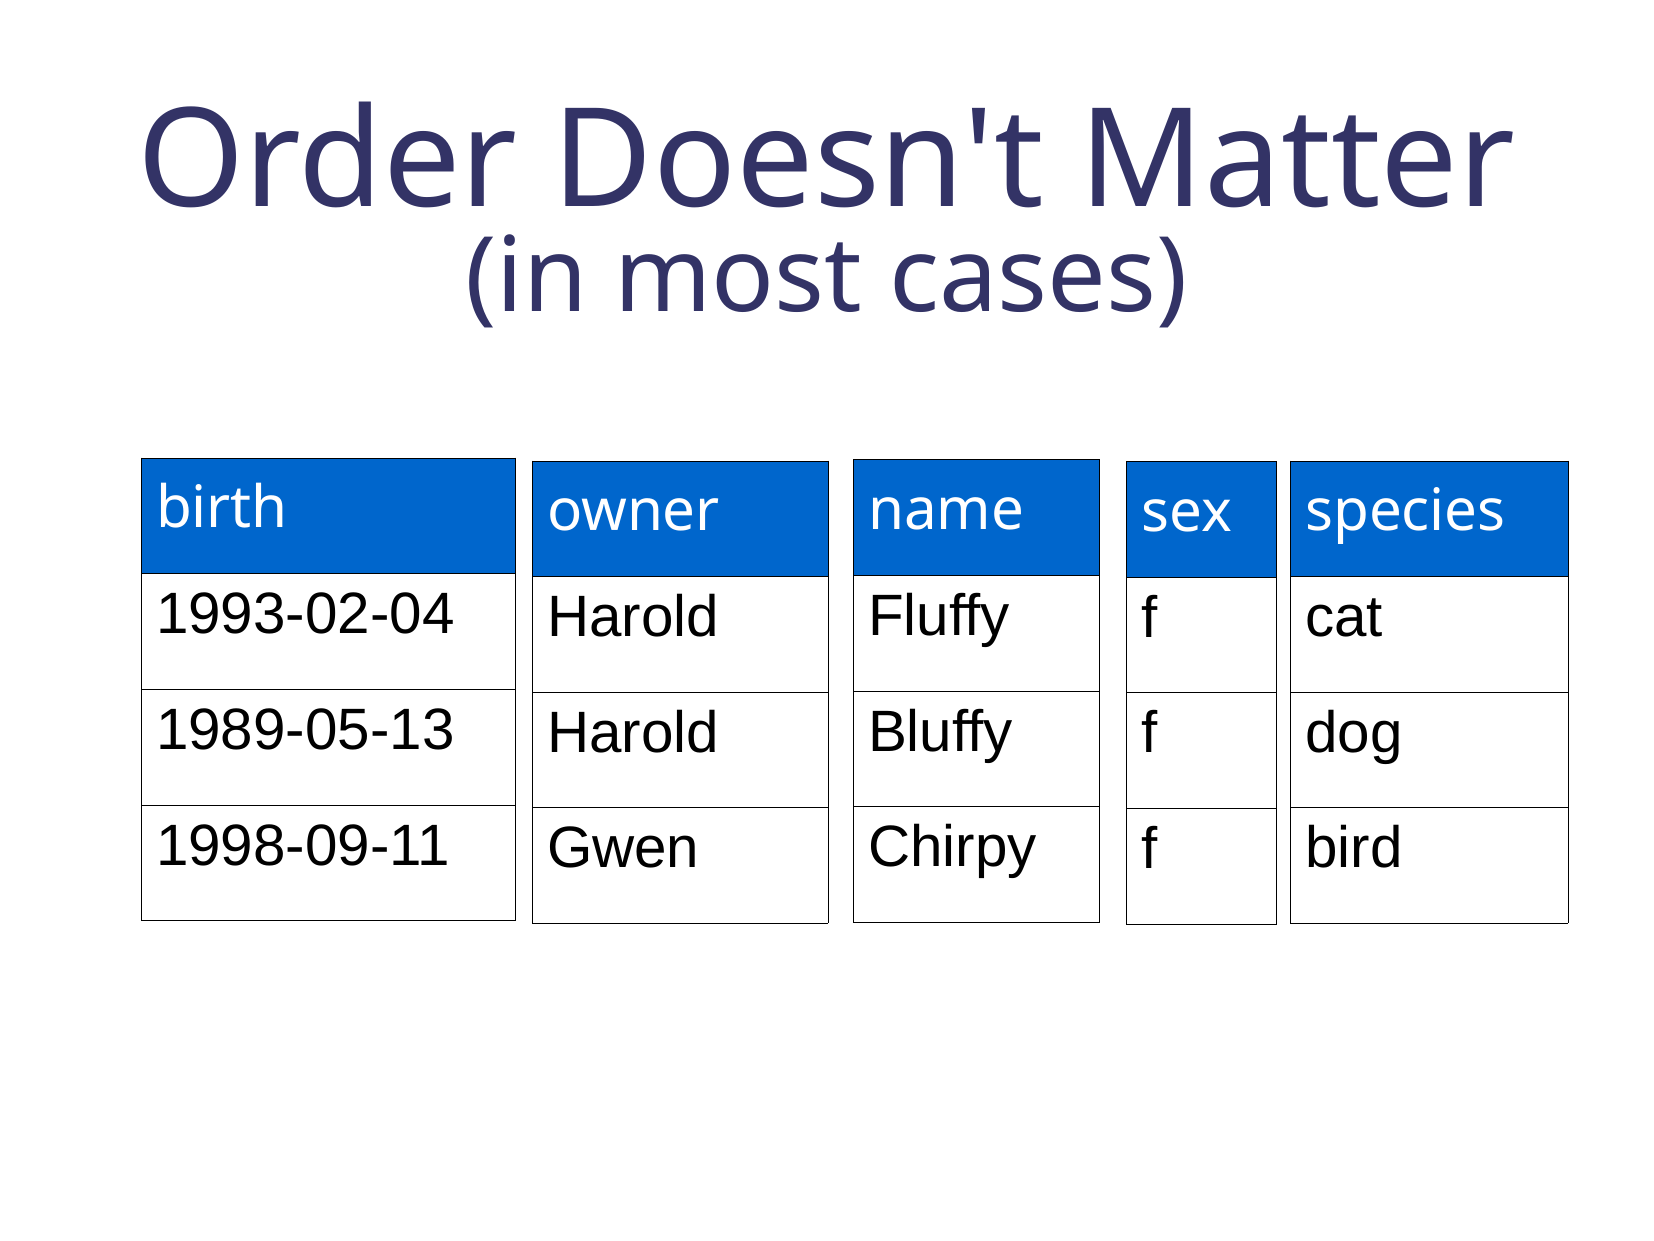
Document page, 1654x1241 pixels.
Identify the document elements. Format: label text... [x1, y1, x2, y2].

table_header sex [1127, 462, 1276, 577]
table_cell Harold [533, 577, 828, 692]
text_box (in most cases) [59, 187, 1595, 355]
table_cell Fluffy [854, 576, 1099, 691]
table_header species [1291, 462, 1568, 576]
table_header birth [142, 459, 515, 573]
table_cell f [1127, 578, 1276, 692]
title Order Doesn't Matter [82, 56, 1571, 187]
table_cell Bluffy [854, 692, 1099, 806]
table_cell 1989-05-13 [142, 690, 515, 805]
table_cell Chirpy [854, 807, 1099, 922]
table_header owner [533, 462, 828, 576]
table_cell f [1127, 809, 1276, 924]
table_cell f [1127, 693, 1276, 808]
table_cell Harold [533, 693, 828, 807]
table_cell 1993-02-04 [142, 574, 515, 689]
table_header name [854, 460, 1099, 575]
table_cell dog [1291, 693, 1568, 807]
table_cell 1998-09-11 [142, 806, 515, 920]
table_cell cat [1291, 577, 1568, 692]
table_cell Gwen [533, 808, 828, 923]
table_cell bird [1291, 808, 1568, 923]
